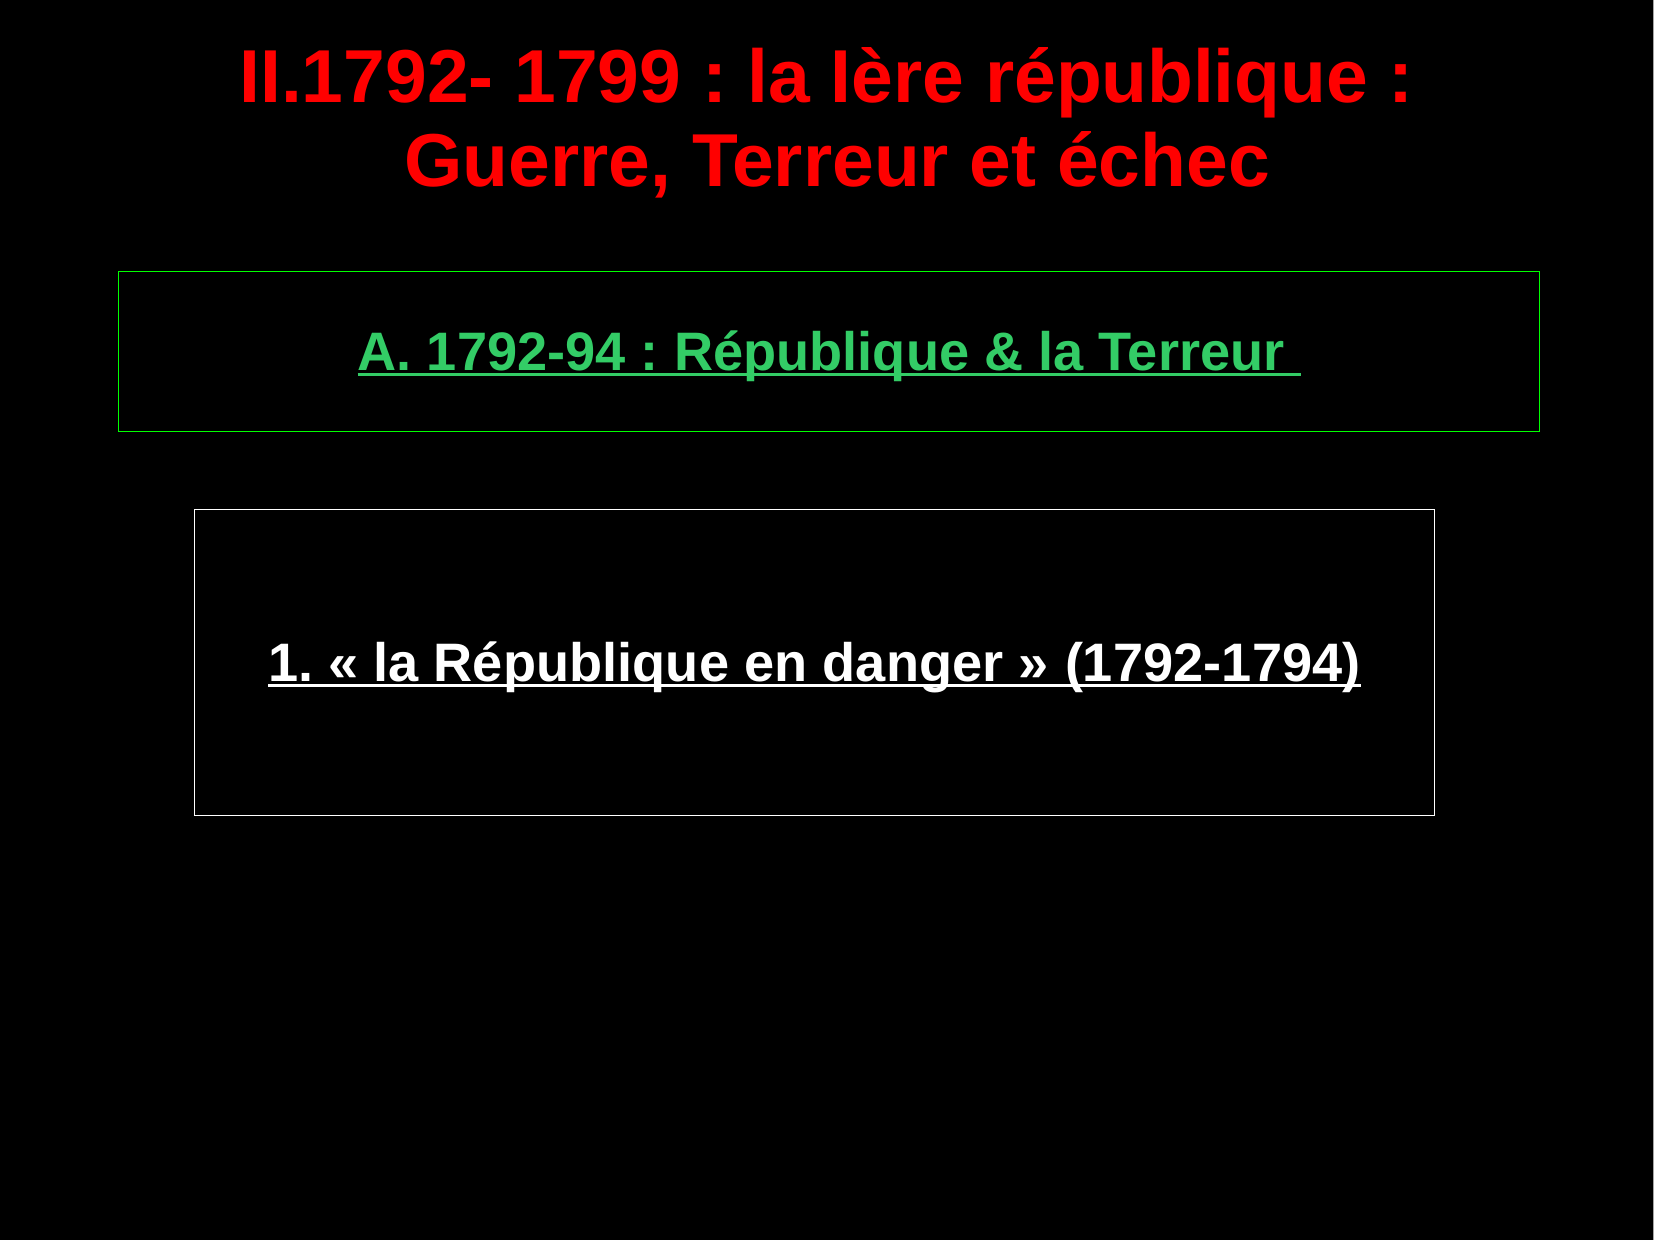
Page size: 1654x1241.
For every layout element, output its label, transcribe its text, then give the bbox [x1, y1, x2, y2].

text_box II.1792- 1799 : la Ière république : Guerre, Terreur et échec [224, 27, 1451, 211]
text_box A. 1792-94 : République & la Terreur [118, 271, 1540, 432]
text_box 1. « la République en danger » (1792-1794) [194, 509, 1435, 816]
